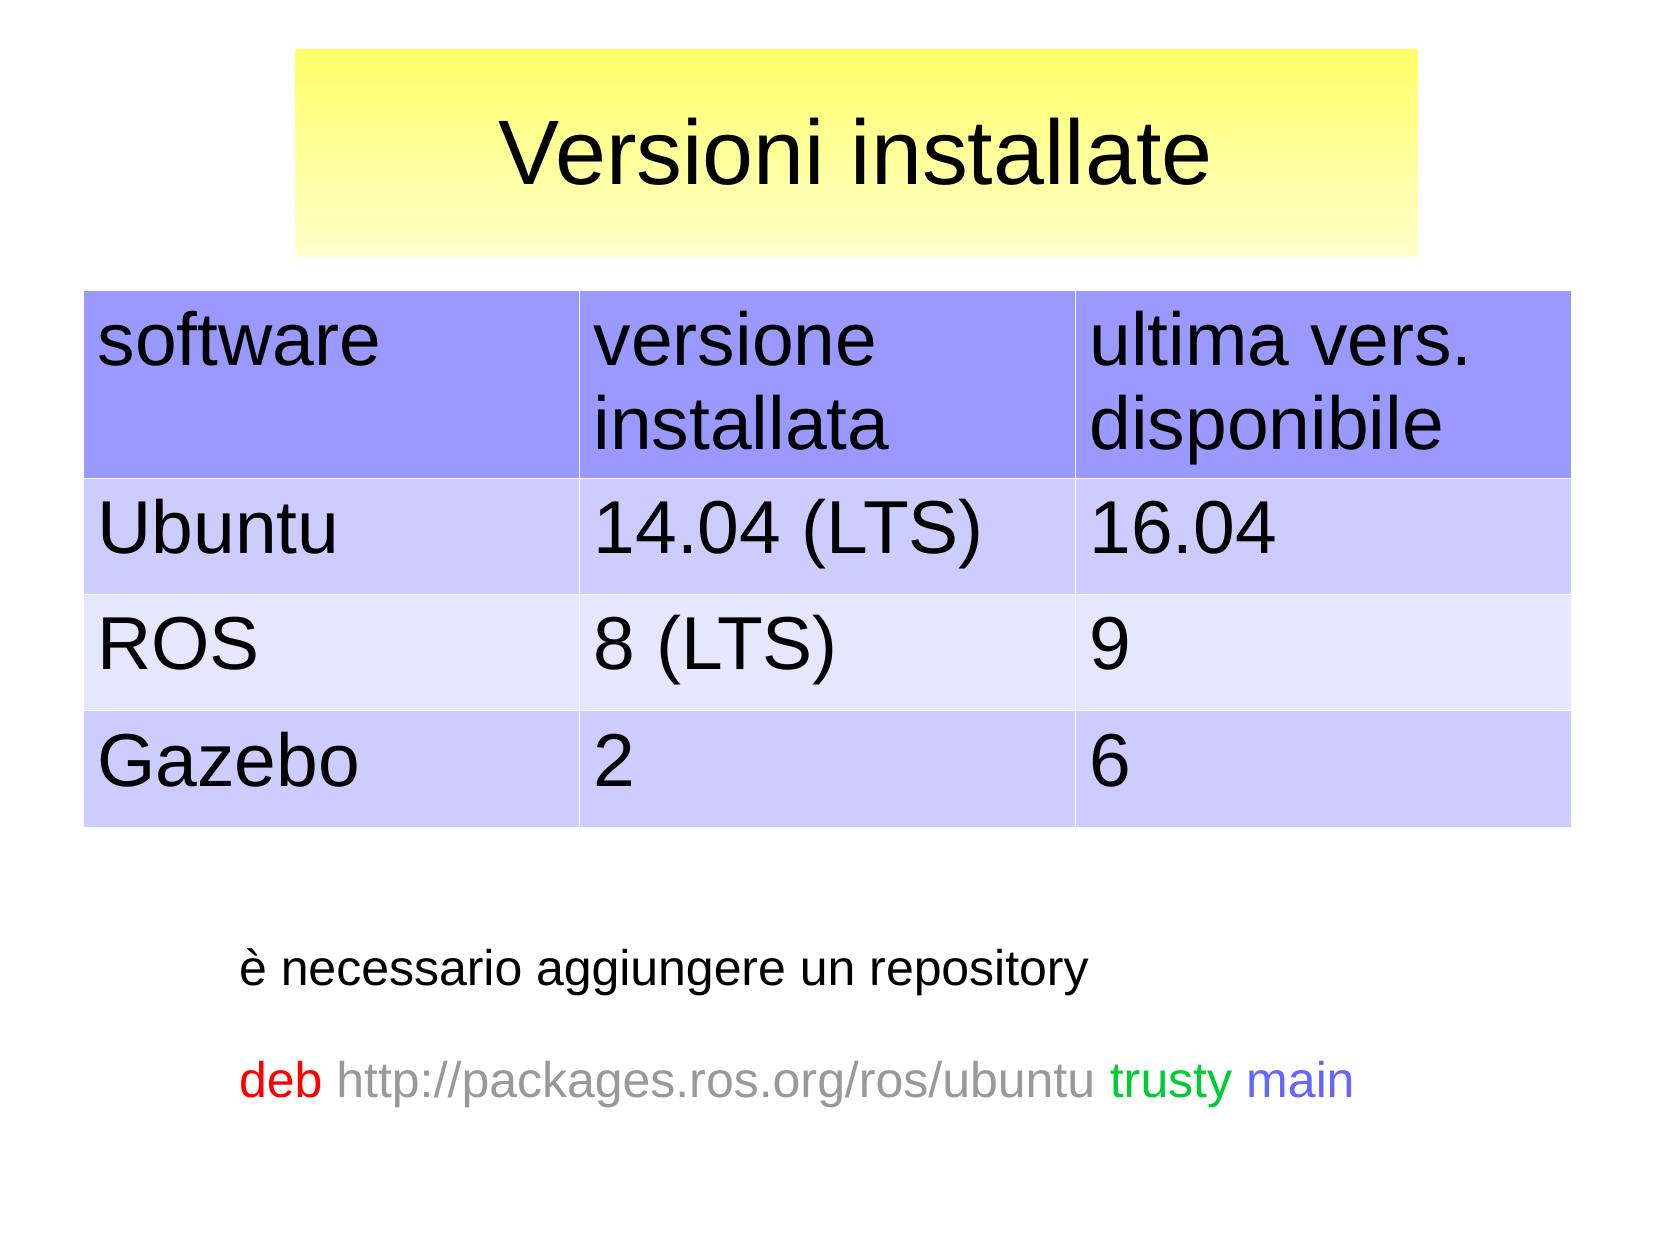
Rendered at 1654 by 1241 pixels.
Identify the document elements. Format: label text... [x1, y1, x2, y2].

table_cell 2 [580, 711, 1075, 827]
table_cell 6 [1076, 711, 1571, 827]
table_cell 8 (LTS) [580, 595, 1075, 710]
table_cell ROS [84, 595, 579, 710]
table_cell 16.04 [1076, 479, 1571, 594]
table_cell Gazebo [84, 711, 579, 827]
table_header ultima vers. disponibile [1076, 291, 1571, 478]
table_cell Ubuntu [84, 479, 579, 594]
text_box è necessario aggiungere un repository deb http://packages.ros.org/ros/ubuntu trusty main [224, 933, 1512, 1174]
table_cell 14.04 (LTS) [580, 479, 1075, 594]
table_header software [84, 291, 579, 478]
title Versioni installate [295, 49, 1418, 257]
table_cell 9 [1076, 595, 1571, 710]
table_header versione installata [580, 291, 1075, 478]
